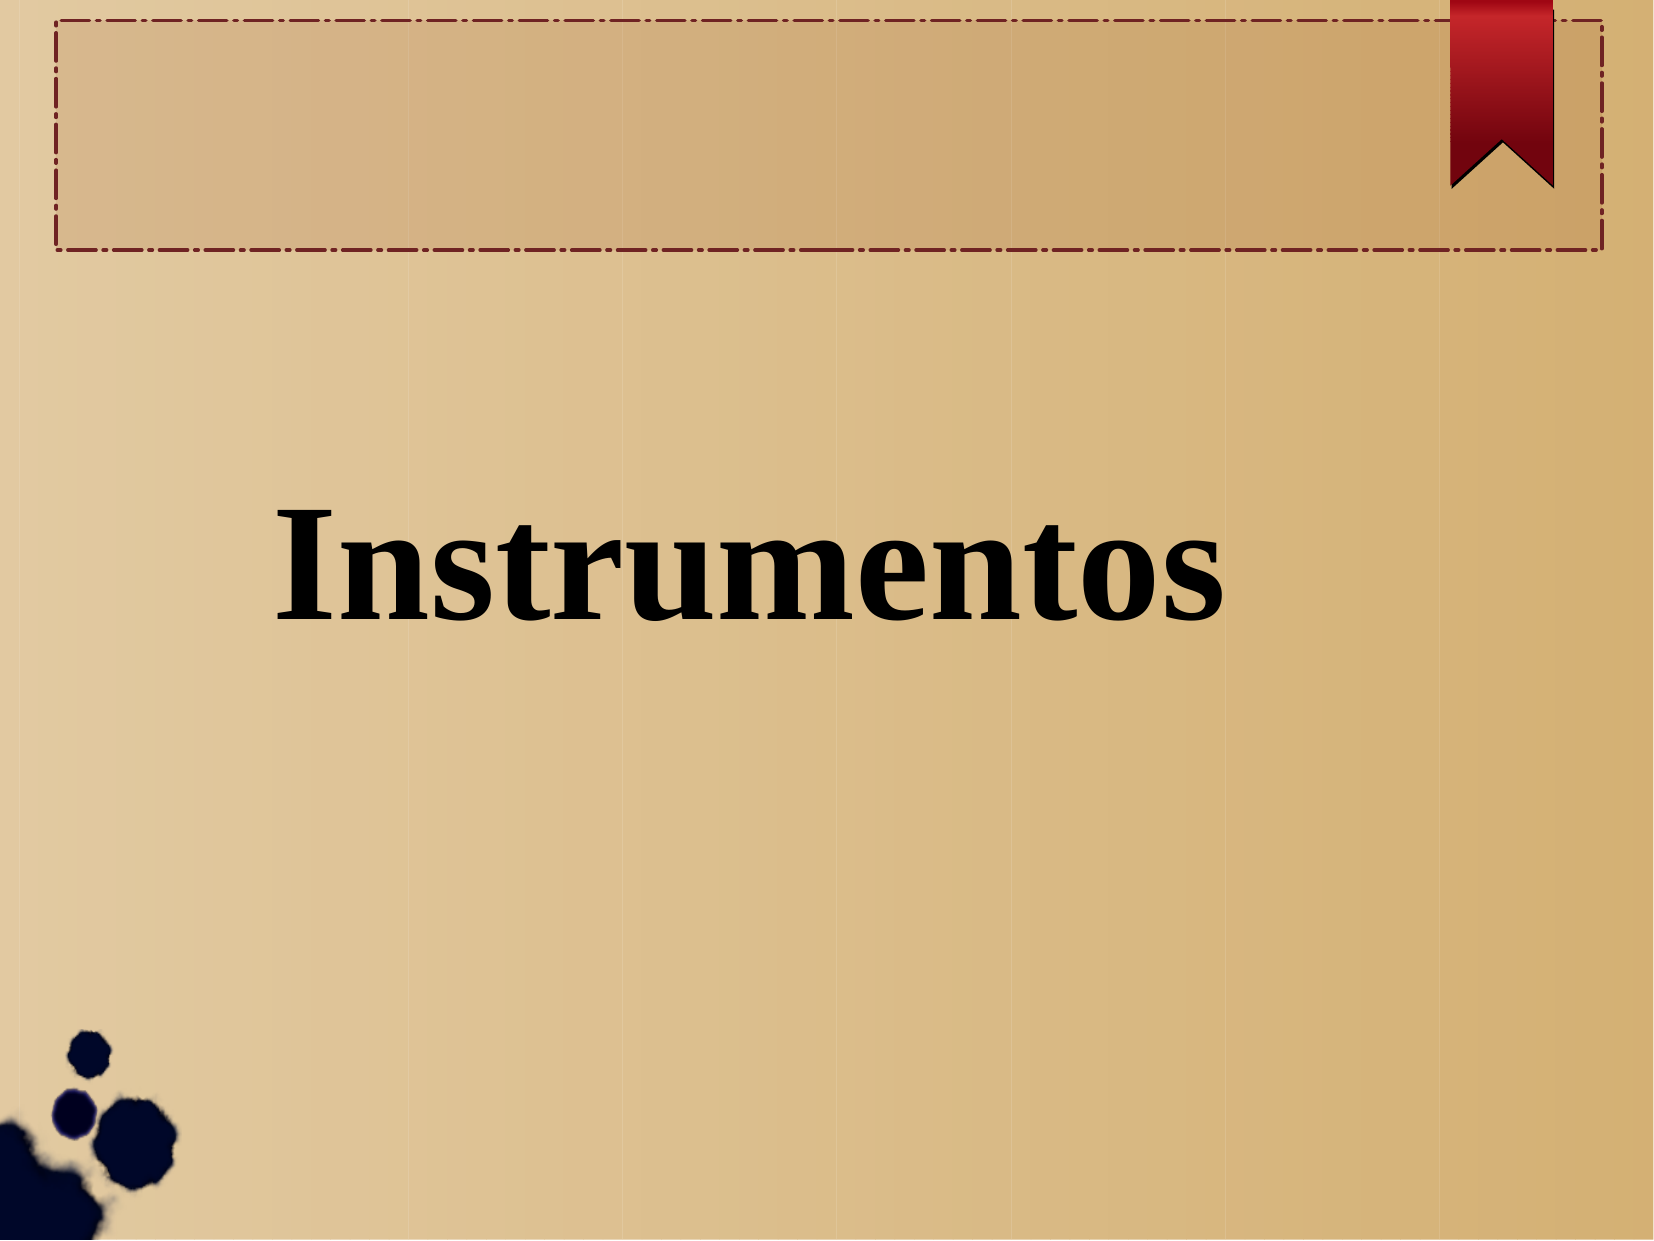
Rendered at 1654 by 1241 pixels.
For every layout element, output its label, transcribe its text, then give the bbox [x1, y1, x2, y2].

subtitle Instrumentos [59, 15, 1441, 1111]
